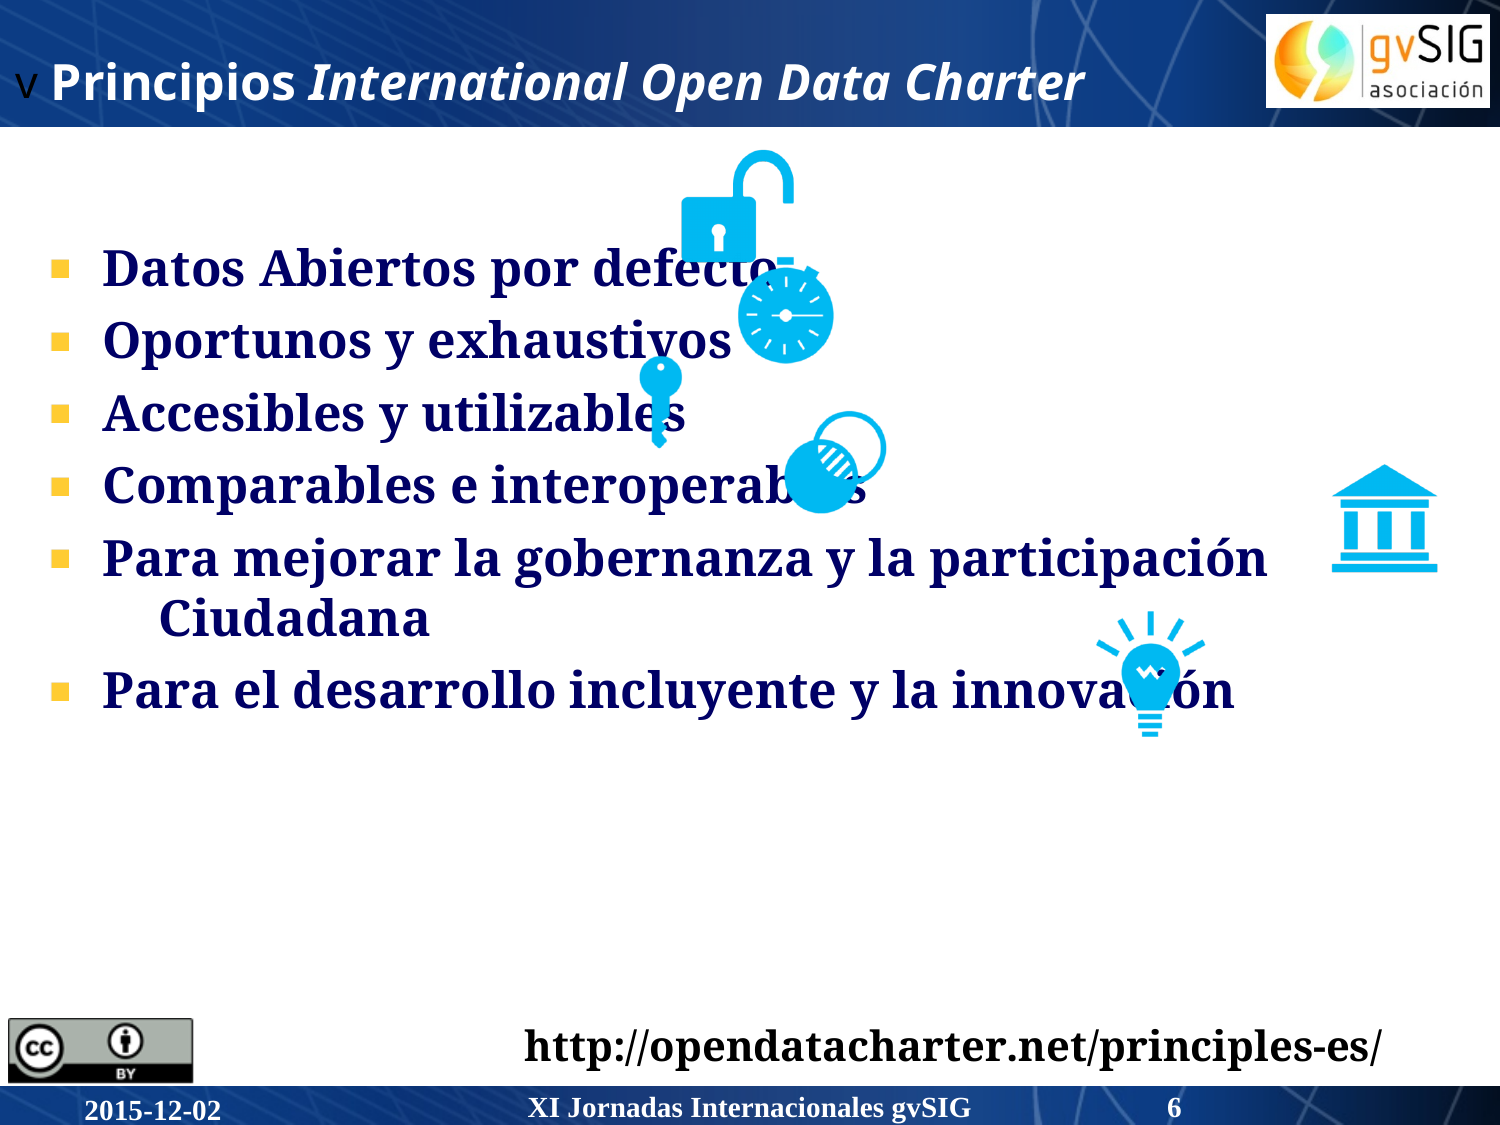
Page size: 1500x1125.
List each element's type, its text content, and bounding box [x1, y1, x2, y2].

picture [1326, 455, 1443, 581]
picture [1092, 611, 1209, 737]
picture [602, 339, 719, 465]
picture [679, 143, 844, 373]
picture [0, 0, 1500, 127]
picture [777, 399, 893, 525]
list Datos Abiertos por defecto Oportunos y exhaustivos Accesibles y utilizables Comparables e interoperables Para mejorar la gobernanza y la participación Ciudadana Para el desarrollo incluyente y la innovación http://opendatacharter.net/principles-es/ [31, 156, 1465, 973]
picture [0, 1086, 1500, 1125]
title Principios International Open Data Charter [0, 43, 1276, 107]
